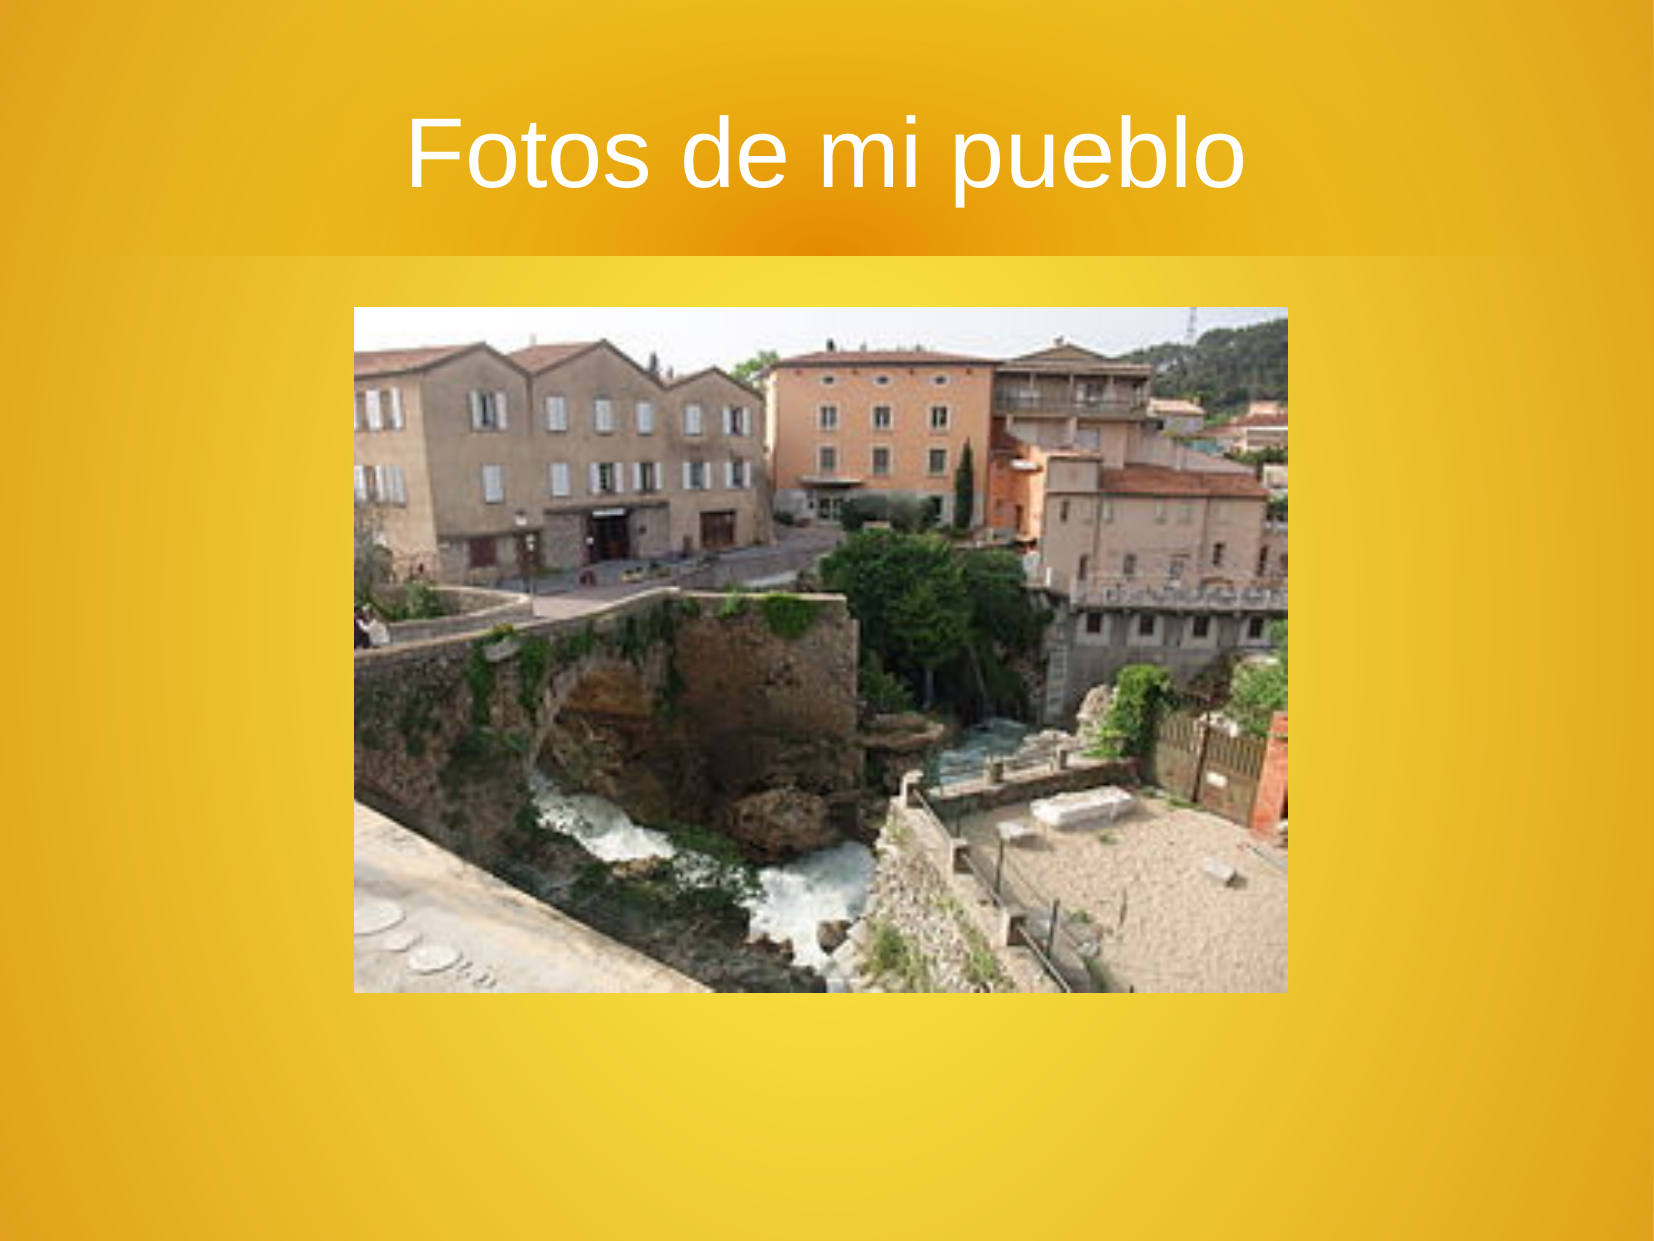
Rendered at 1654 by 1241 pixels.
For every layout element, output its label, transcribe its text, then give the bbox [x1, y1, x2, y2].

title Fotos de mi pueblo [82, 49, 1571, 257]
picture [354, 307, 1288, 993]
